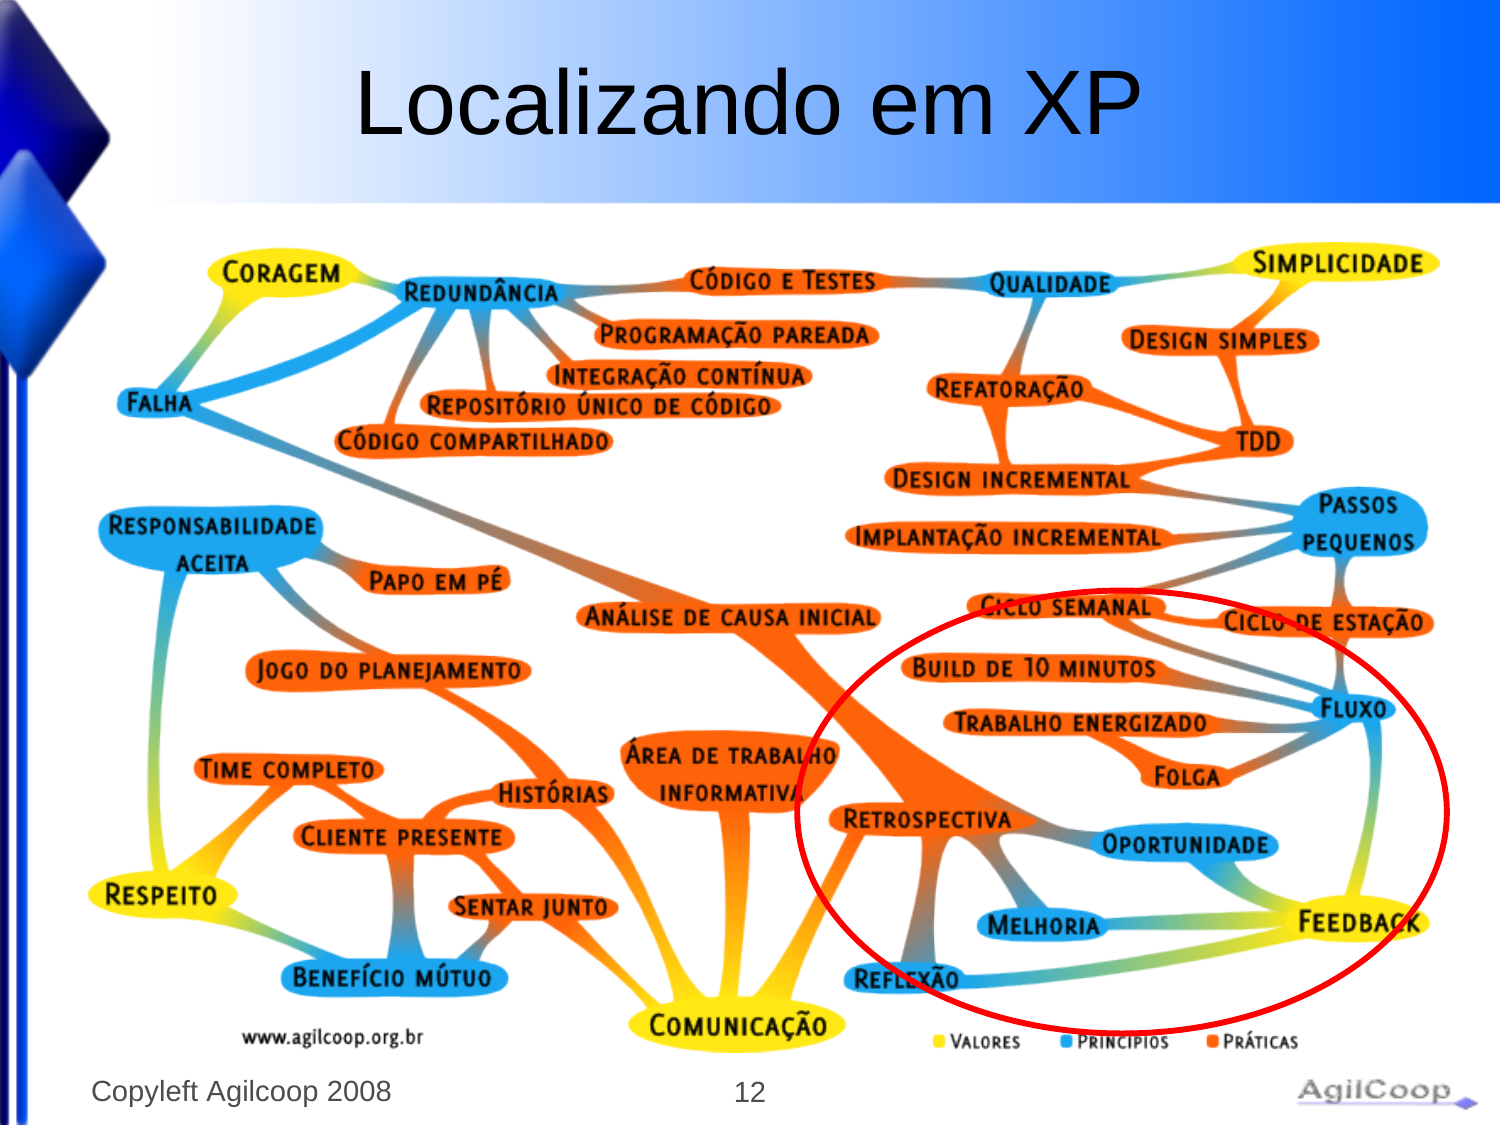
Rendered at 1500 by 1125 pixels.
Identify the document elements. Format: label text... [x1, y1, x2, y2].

title Localizando em XP [75, 16, 1426, 189]
picture [0, 0, 1500, 1125]
